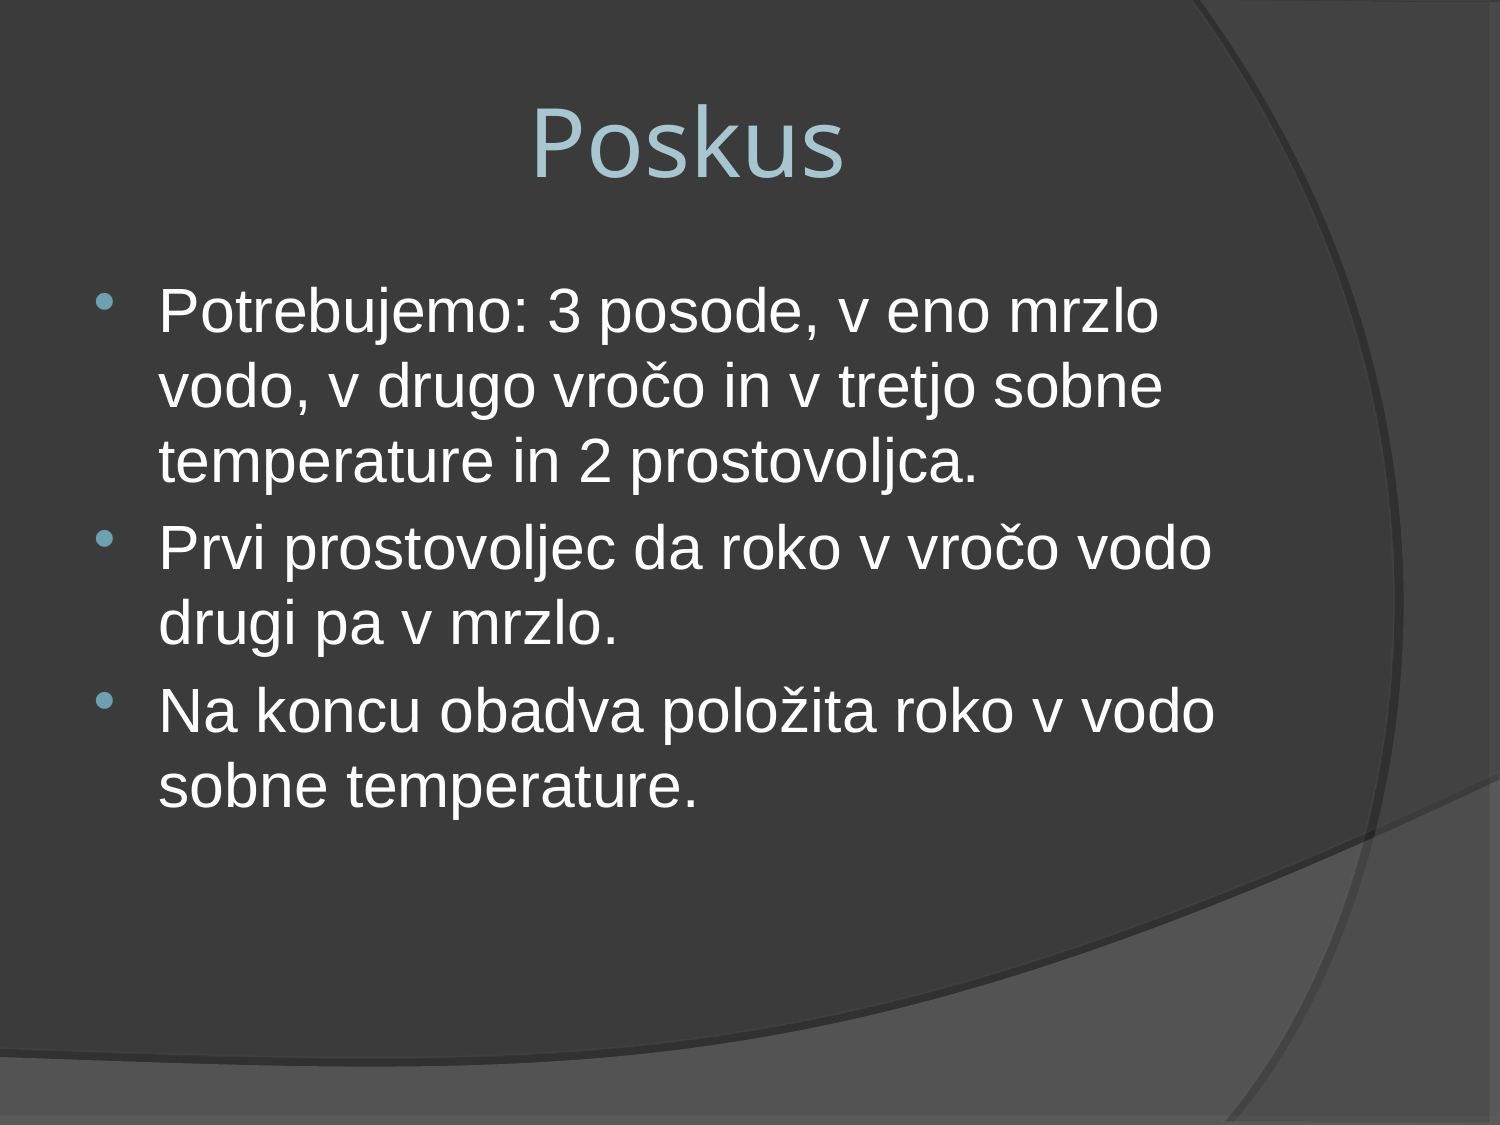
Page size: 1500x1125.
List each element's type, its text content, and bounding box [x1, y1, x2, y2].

list Potrebujemo: 3 posode, v eno mrzlo vodo, v drugo vročo in v tretjo sobne temperature in 2 prostovoljca. Prvi prostovoljec da roko v vročo vodo drugi pa v mrzlo. Na koncu obadva položita roko v vodo sobne temperature. [75, 262, 1300, 1005]
title Poskus [75, 45, 1300, 233]
